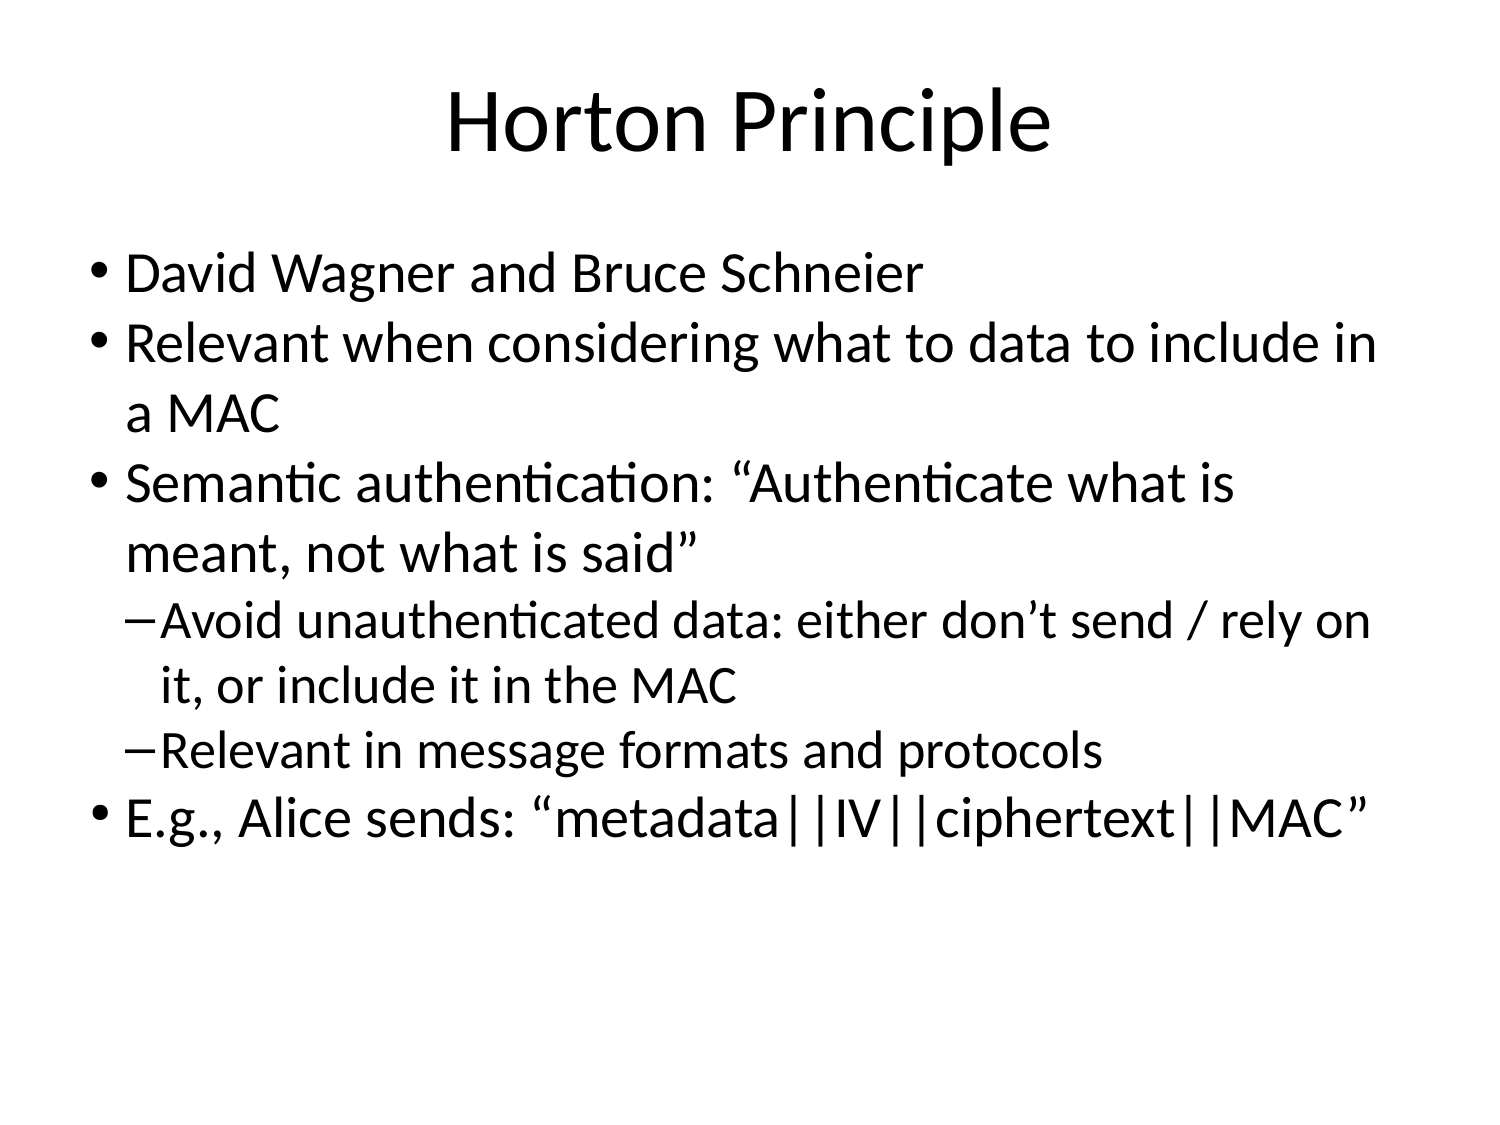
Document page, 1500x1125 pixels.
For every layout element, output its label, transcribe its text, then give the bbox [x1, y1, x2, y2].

text_box Horton Principle [75, 21, 1425, 209]
text_box David Wagner and Bruce Schneier Relevant when considering what to data to include in a MAC Semantic authentication: “Authenticate what is meant, not what is said” Avoid unauthenticated data: either don’t send / rely on it, or include it in the MAC Relevant in message formats and protocols E.g., Alice sends: “metadata||IV||ciphertext||MAC” [75, 227, 1425, 970]
